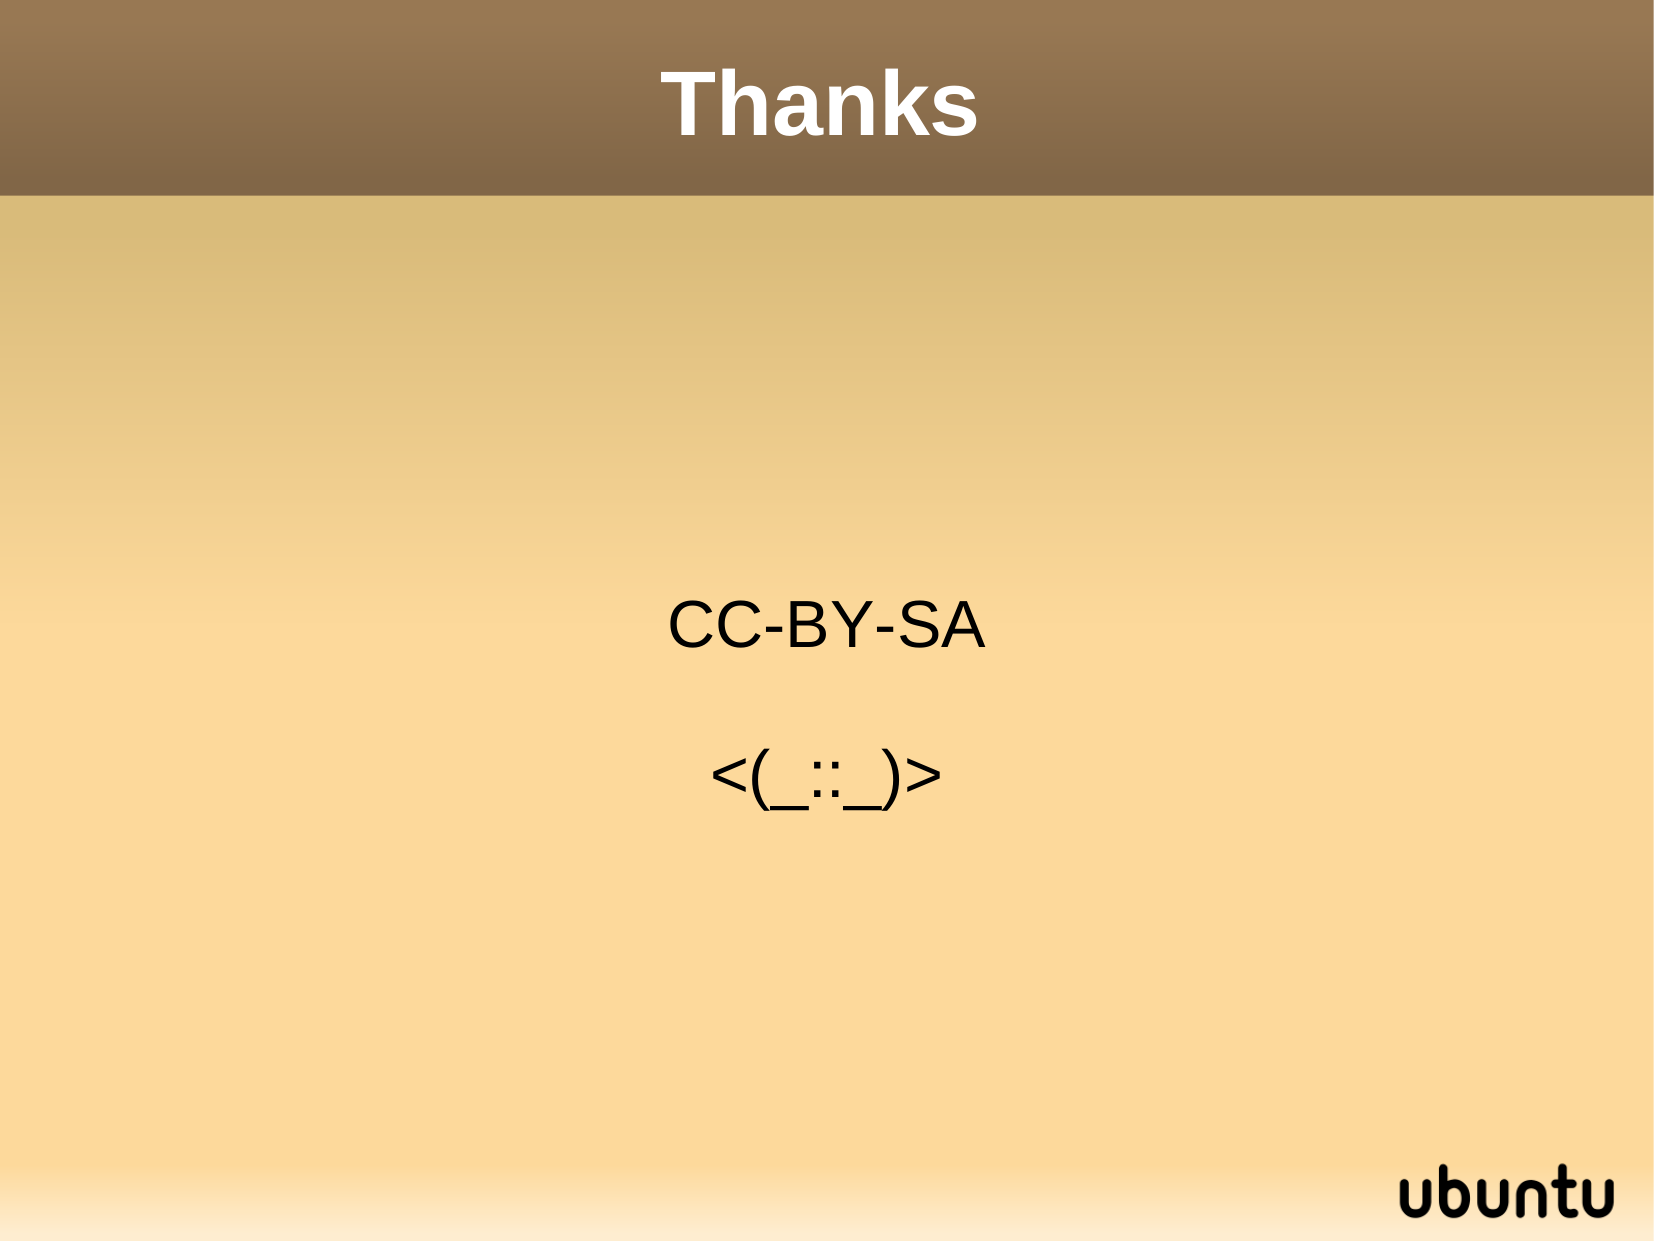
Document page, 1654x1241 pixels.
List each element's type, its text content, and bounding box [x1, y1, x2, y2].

subtitle CC-BY-SA <(_::_)> [82, 297, 1571, 1102]
picture [0, 0, 1654, 1241]
title Thanks [76, 7, 1565, 200]
